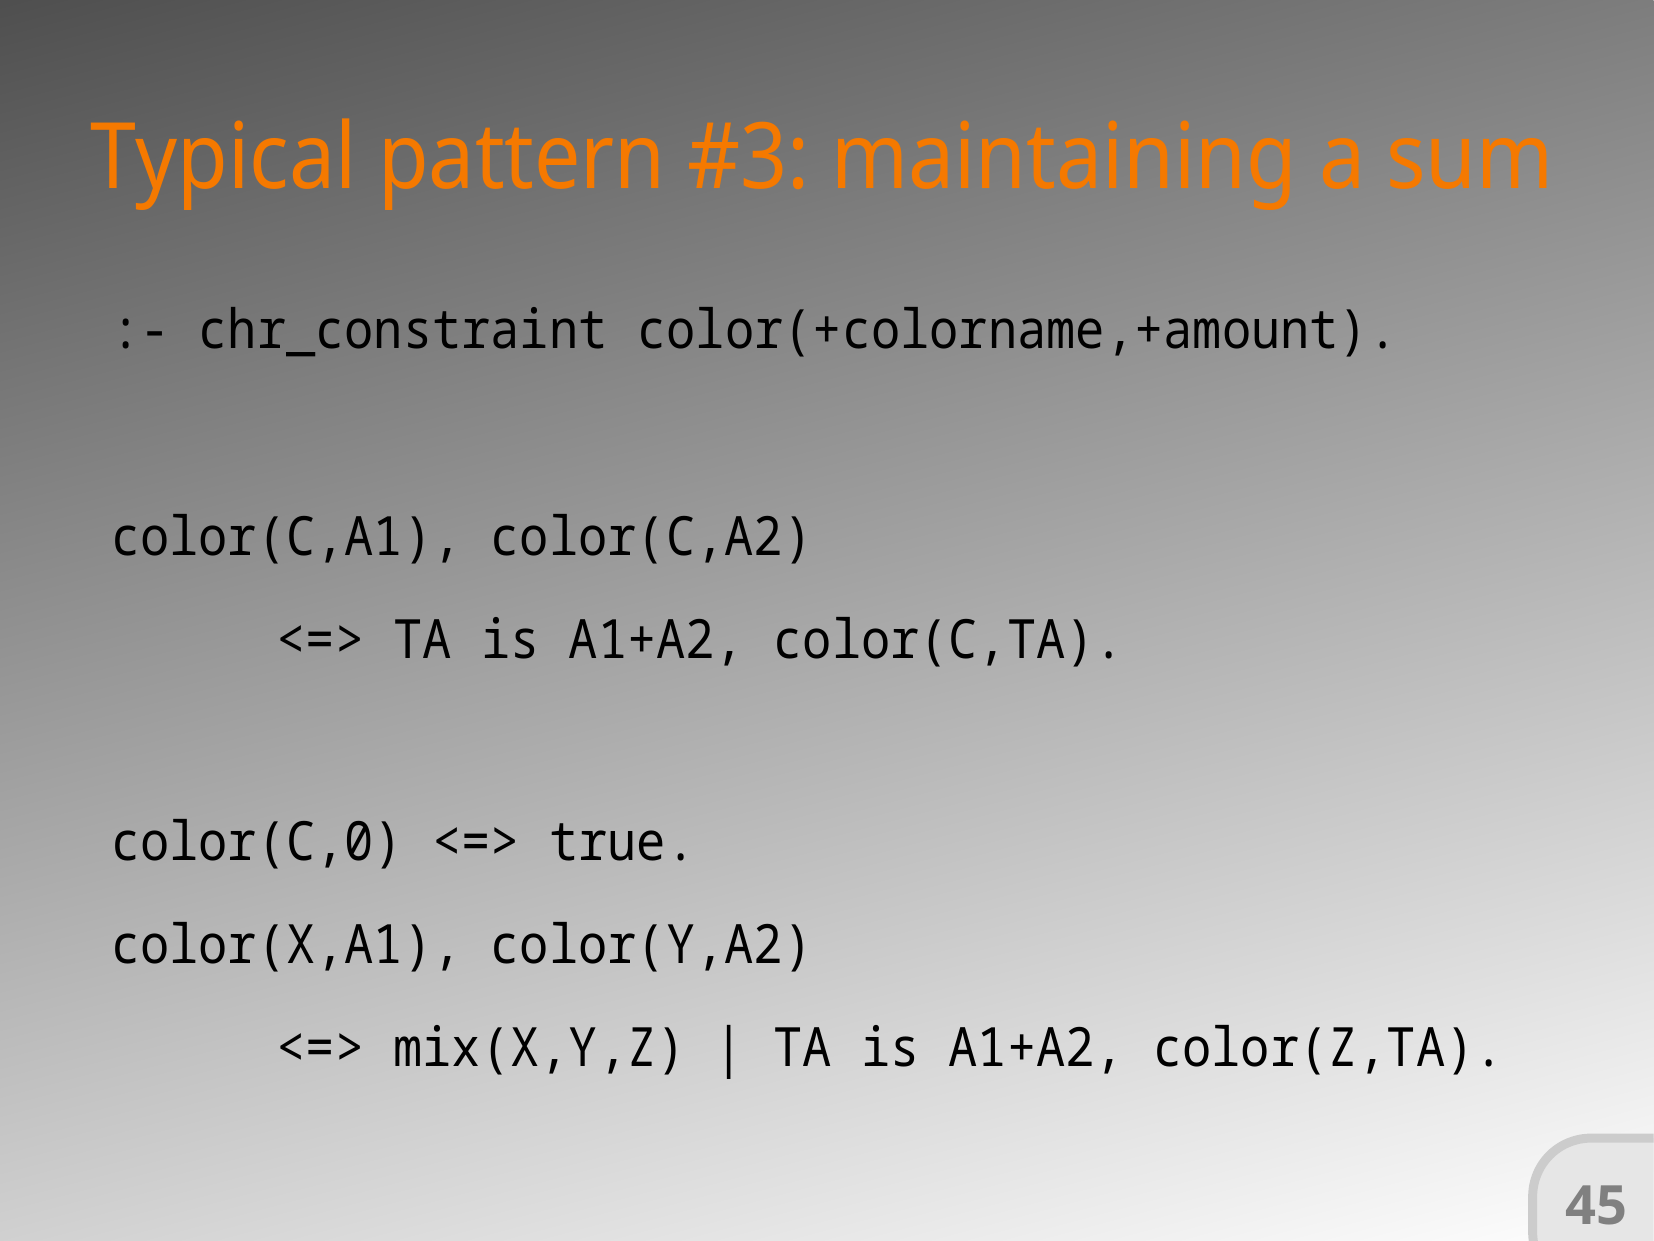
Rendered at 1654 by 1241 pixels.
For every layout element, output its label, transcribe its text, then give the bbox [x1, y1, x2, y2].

title Typical pattern #3: maintaining a sum [18, 49, 1629, 257]
list :- chr_constraint color(+colorname,+amount). color(C,A1), color(C,A2) <=> TA is A1+A2, color(C,TA). color(C,0) <=> true. color(X,A1), color(Y,A2) <=> mix(X,Y,Z) | TA is A1+A2, color(Z,TA). [40, 290, 1631, 1094]
